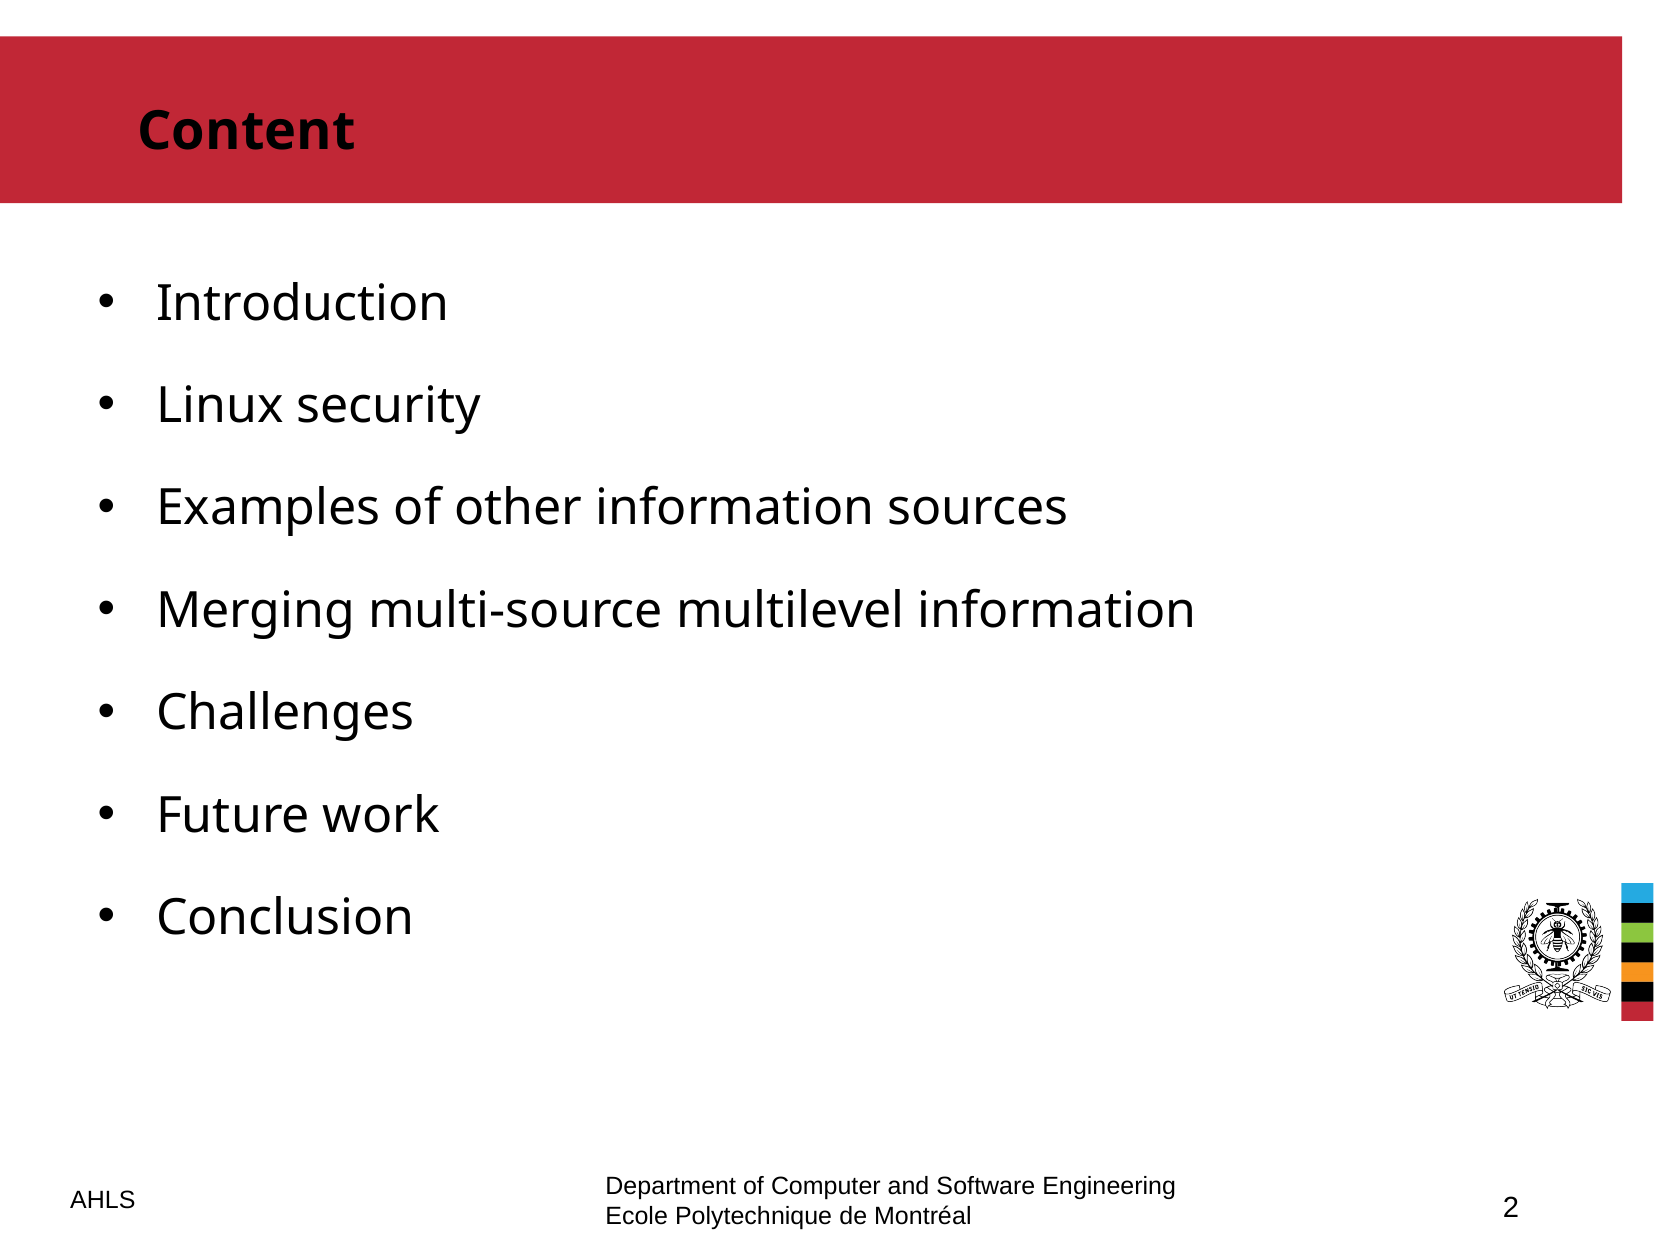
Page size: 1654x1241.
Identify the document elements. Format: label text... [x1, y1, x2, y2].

picture [1615, 883, 1654, 1021]
title Content [103, 62, 1421, 168]
list Introduction Linux security Examples of other information sources Merging multi-source multilevel information Challenges Future work Conclusion [82, 232, 1615, 1163]
